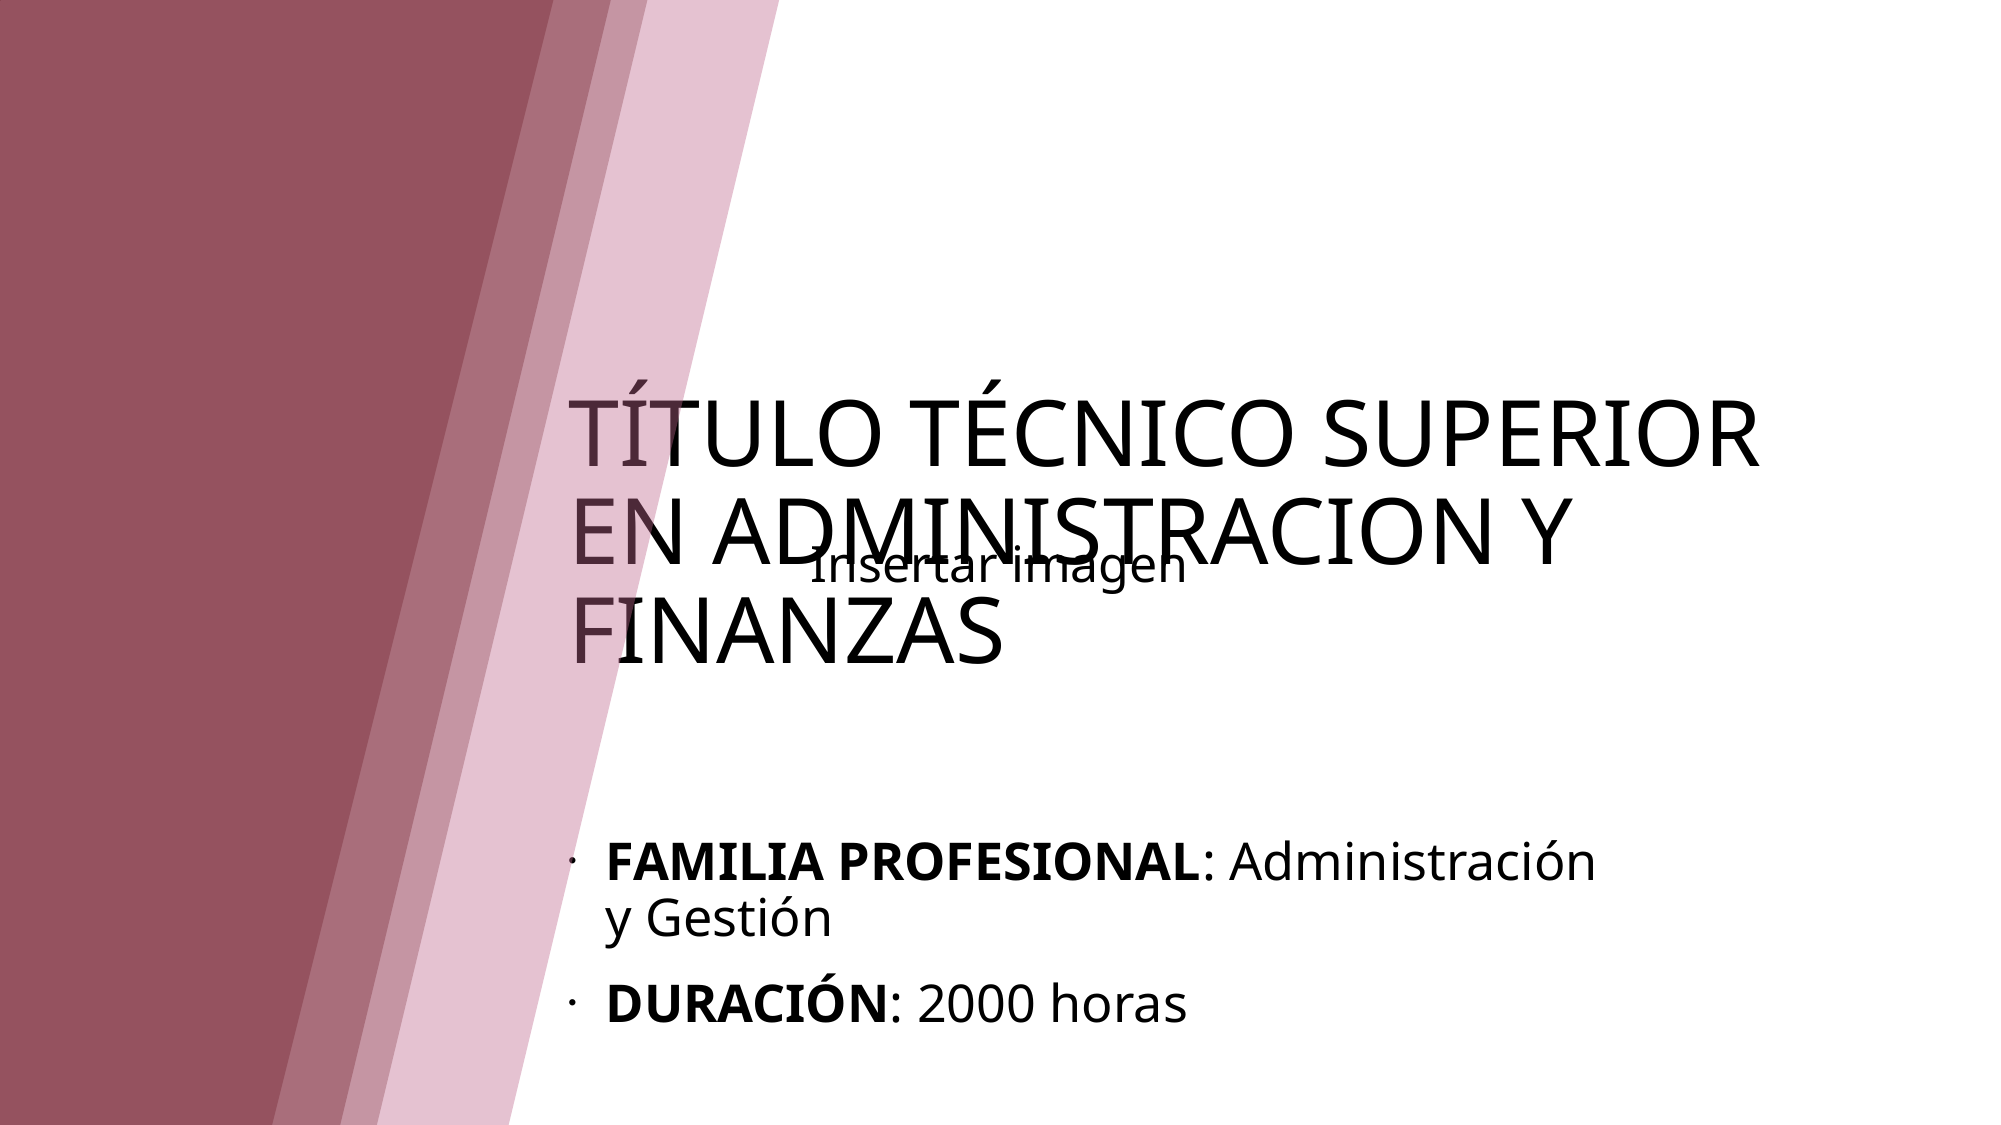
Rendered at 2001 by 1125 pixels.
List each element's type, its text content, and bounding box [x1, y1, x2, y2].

text_box [0, 0, 780, 1125]
list FAMILIA PROFESIONAL: Administración y Gestión DURACIÓN: 2000 horas [553, 828, 1635, 989]
title TÍTULO TÉCNICO SUPERIOR EN ADMINISTRACION Y FINANZAS [581, 379, 1835, 852]
